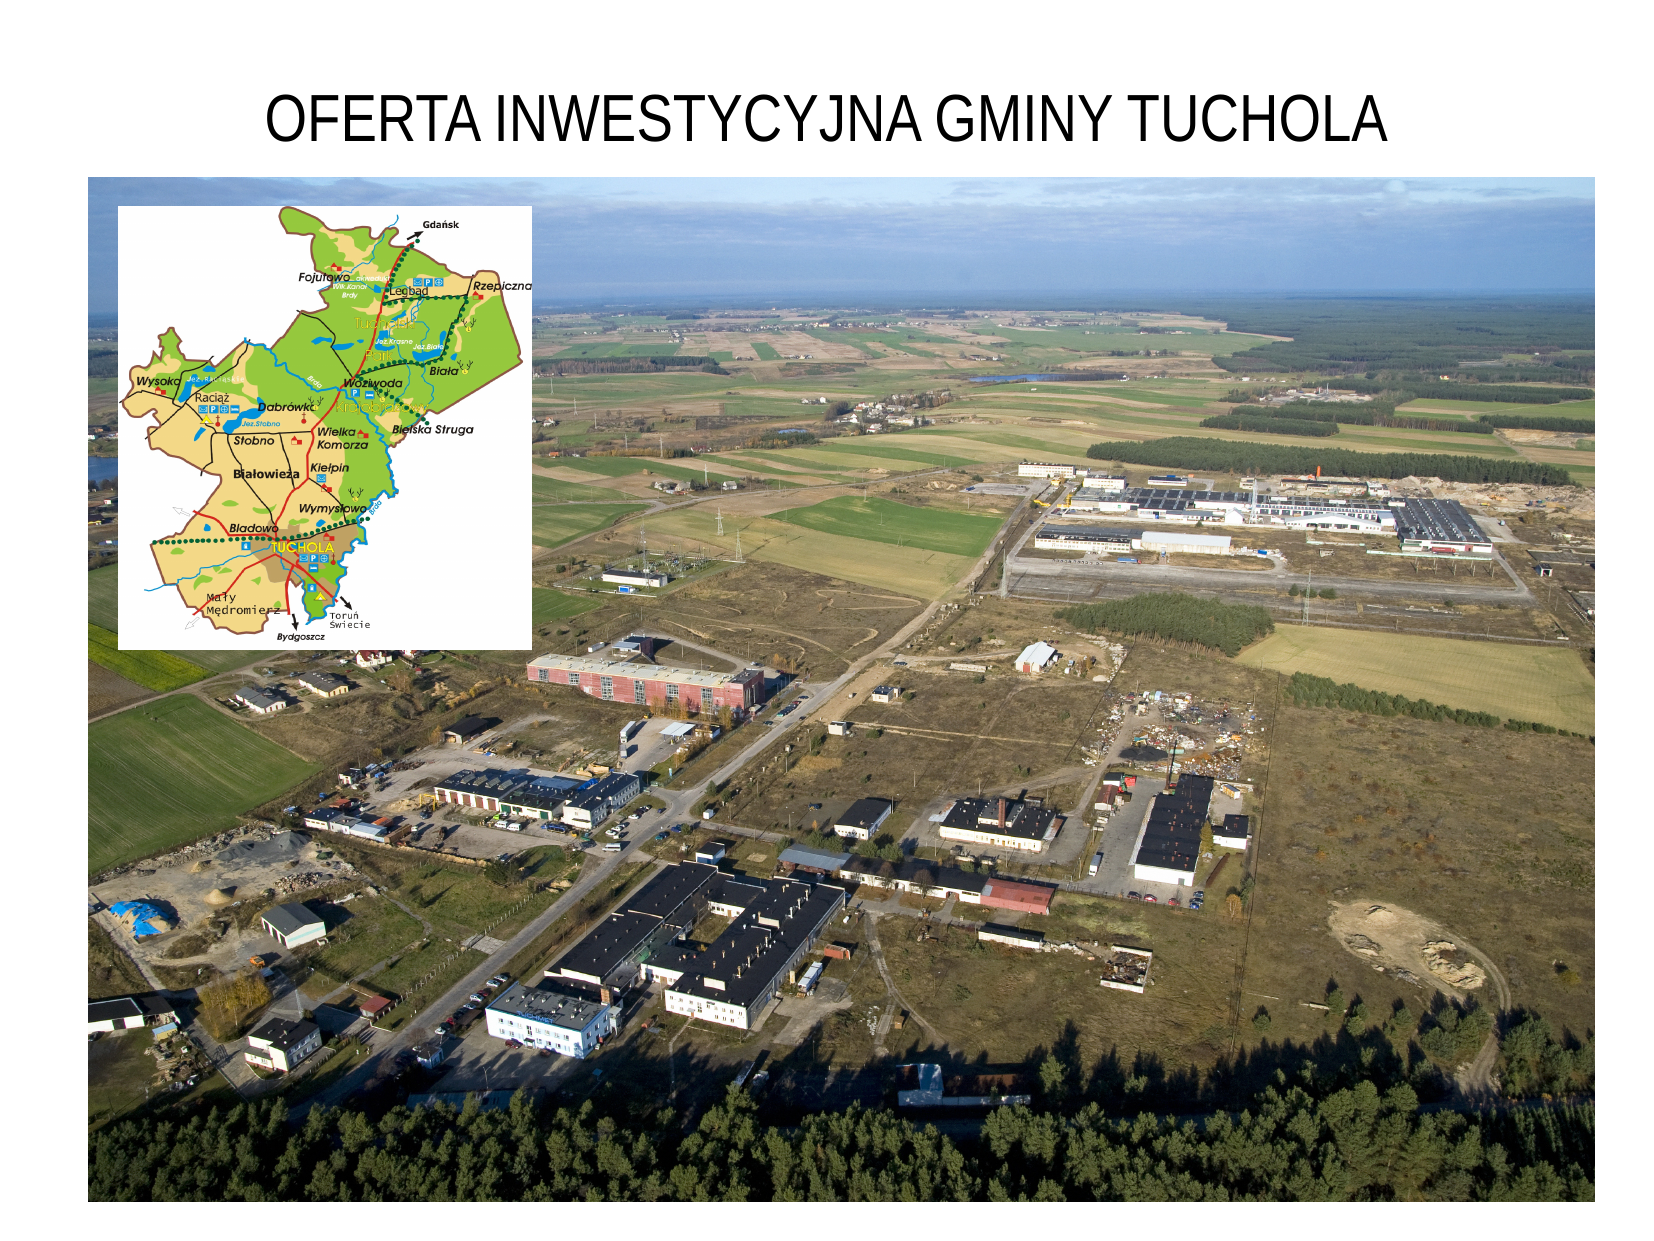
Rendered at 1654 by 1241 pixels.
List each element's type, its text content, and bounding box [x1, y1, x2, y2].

title OFERTA INWESTYCYJNA GMINY TUCHOLA [82, 56, 1571, 178]
picture [88, 177, 1595, 1202]
